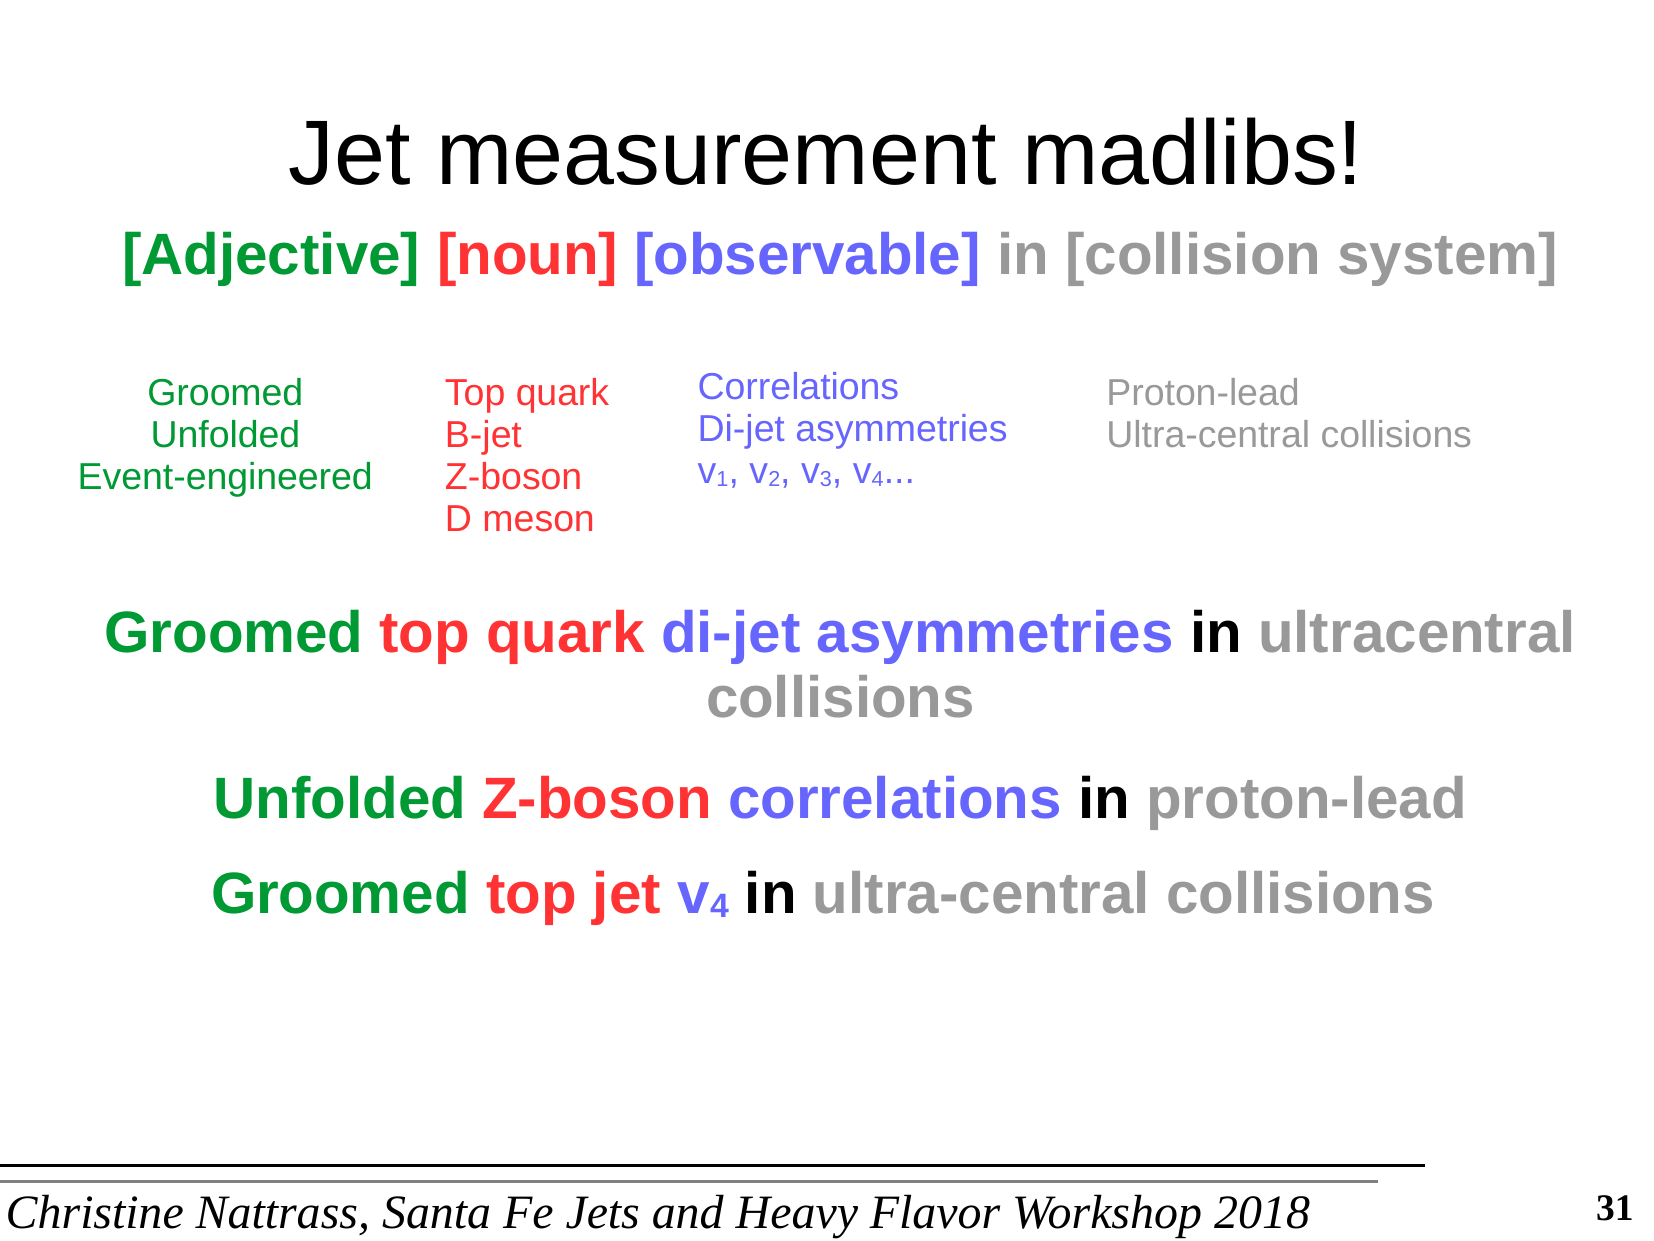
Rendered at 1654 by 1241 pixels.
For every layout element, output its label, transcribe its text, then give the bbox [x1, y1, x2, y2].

text_box Groomed top quark di-jet asymmetries in ultracentral collisions [7, 592, 1654, 738]
text_box Groomed Unfolded Event-engineered [28, 364, 422, 547]
text_box Unfolded Z-boson correlations in proton-lead [7, 757, 1654, 852]
title Jet measurement madlibs! [82, 49, 1571, 214]
text_box Groomed top jet v4 in ultra-central collisions [0, 852, 1654, 953]
text_box [Adjective] [noun] [observable] in [collision system] [7, 214, 1654, 309]
text_box Correlations Di-jet asymmetries v1, v2, v3, v4... [682, 358, 1033, 512]
text_box Top quark B-jet Z-boson D meson [430, 364, 650, 592]
text_box Proton-lead Ultra-central collisions [1091, 364, 1533, 505]
